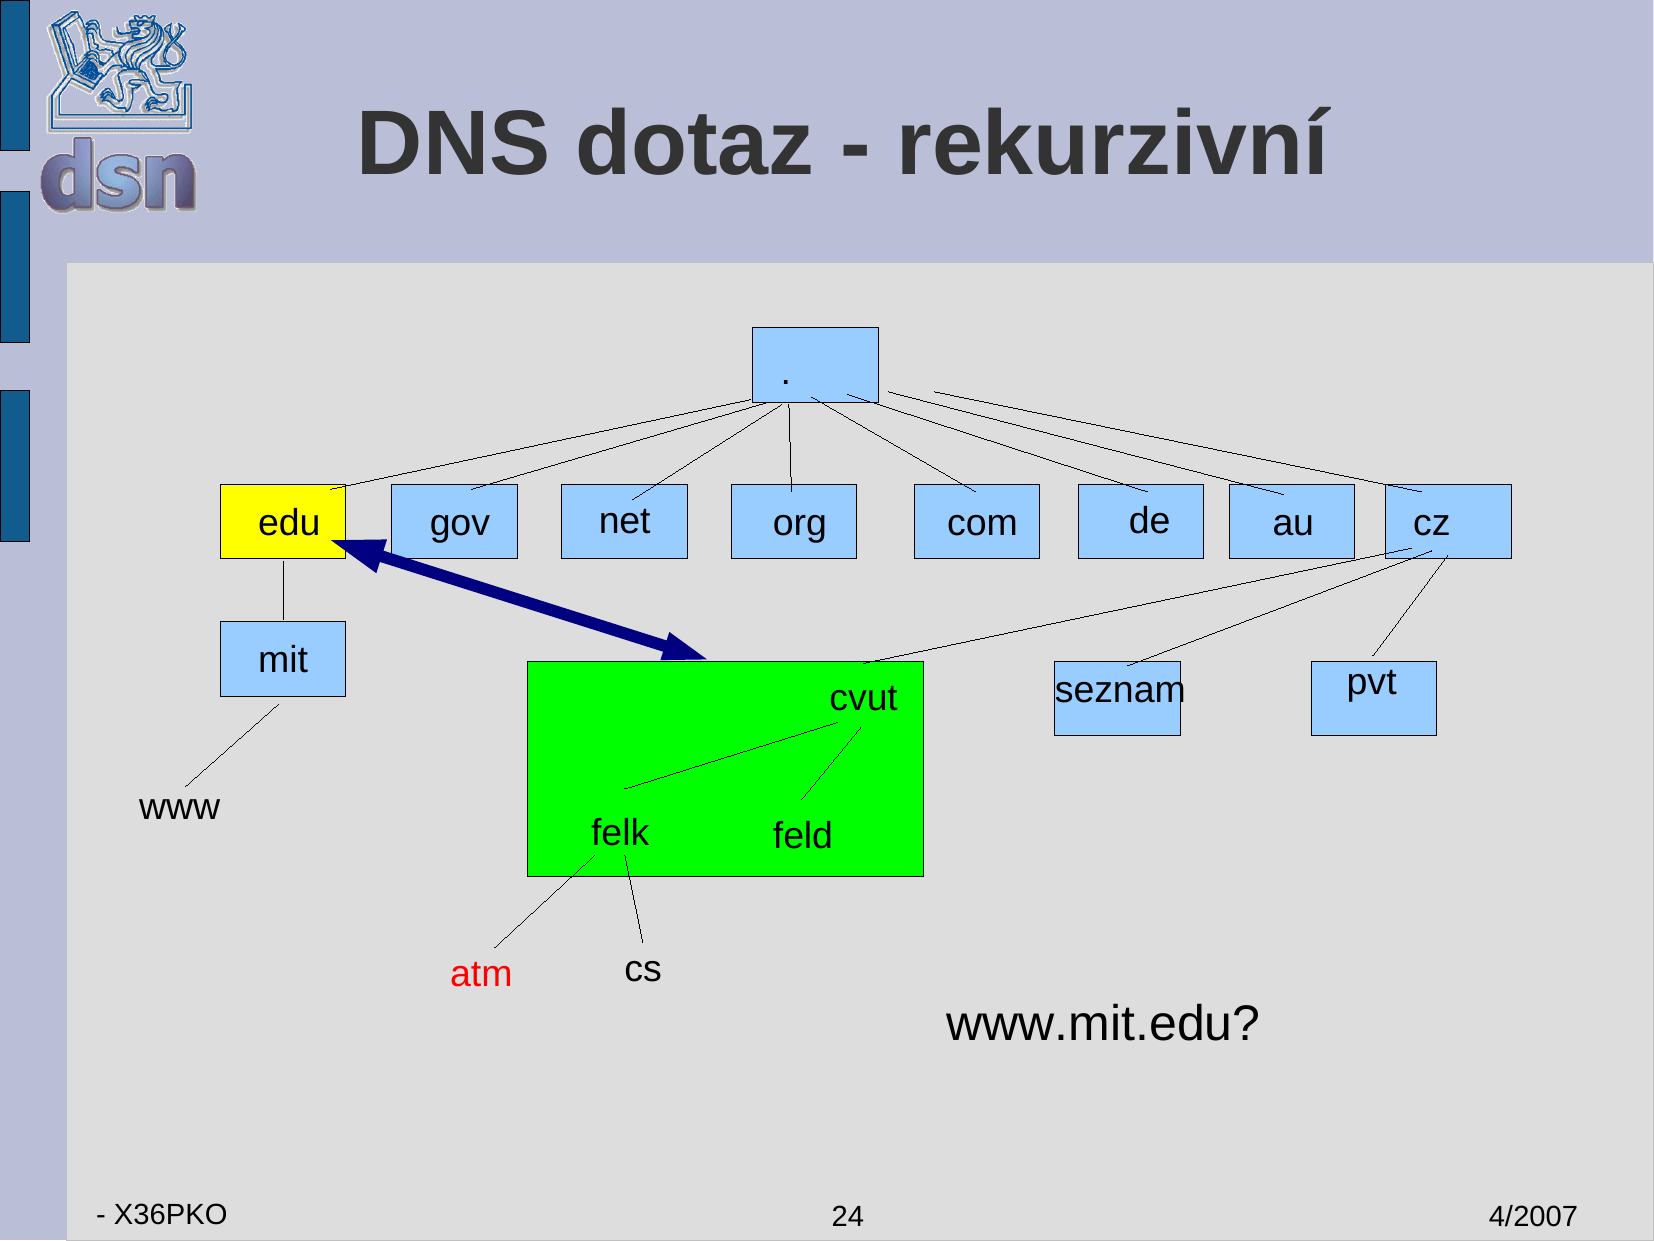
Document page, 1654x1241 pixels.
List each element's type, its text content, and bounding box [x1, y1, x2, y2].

text_box [1054, 718, 1181, 736]
text_box [220, 484, 346, 559]
text_box [1078, 484, 1204, 559]
text_box . [765, 343, 807, 401]
text_box [527, 661, 924, 877]
text_box mit [220, 621, 346, 697]
text_box feld [758, 806, 849, 864]
text_box www.mit.edu? [932, 987, 1276, 1059]
text_box net [583, 491, 666, 549]
text_box cs [609, 940, 677, 997]
text_box atm [435, 945, 528, 1002]
text_box seznam [1039, 660, 1201, 718]
text_box org [758, 494, 842, 552]
text_box [752, 327, 879, 403]
text_box cvut [814, 668, 913, 726]
text_box felk [576, 804, 665, 862]
text_box cz [1398, 494, 1466, 552]
text_box [561, 484, 688, 559]
picture [10, 10, 223, 230]
text_box [1311, 661, 1437, 736]
text_box [731, 484, 857, 559]
text_box de [1114, 491, 1186, 549]
text_box au [1257, 494, 1329, 552]
text_box pvt [1331, 653, 1412, 711]
text_box [914, 484, 1040, 559]
text_box www [124, 778, 233, 836]
text_box com [932, 494, 1033, 552]
text_box [391, 484, 518, 559]
title DNS dotaz - rekurzivní [210, 39, 1478, 247]
text_box gov [414, 494, 505, 552]
text_box edu [243, 494, 336, 552]
text_box [1385, 484, 1512, 559]
text_box [1229, 484, 1355, 559]
